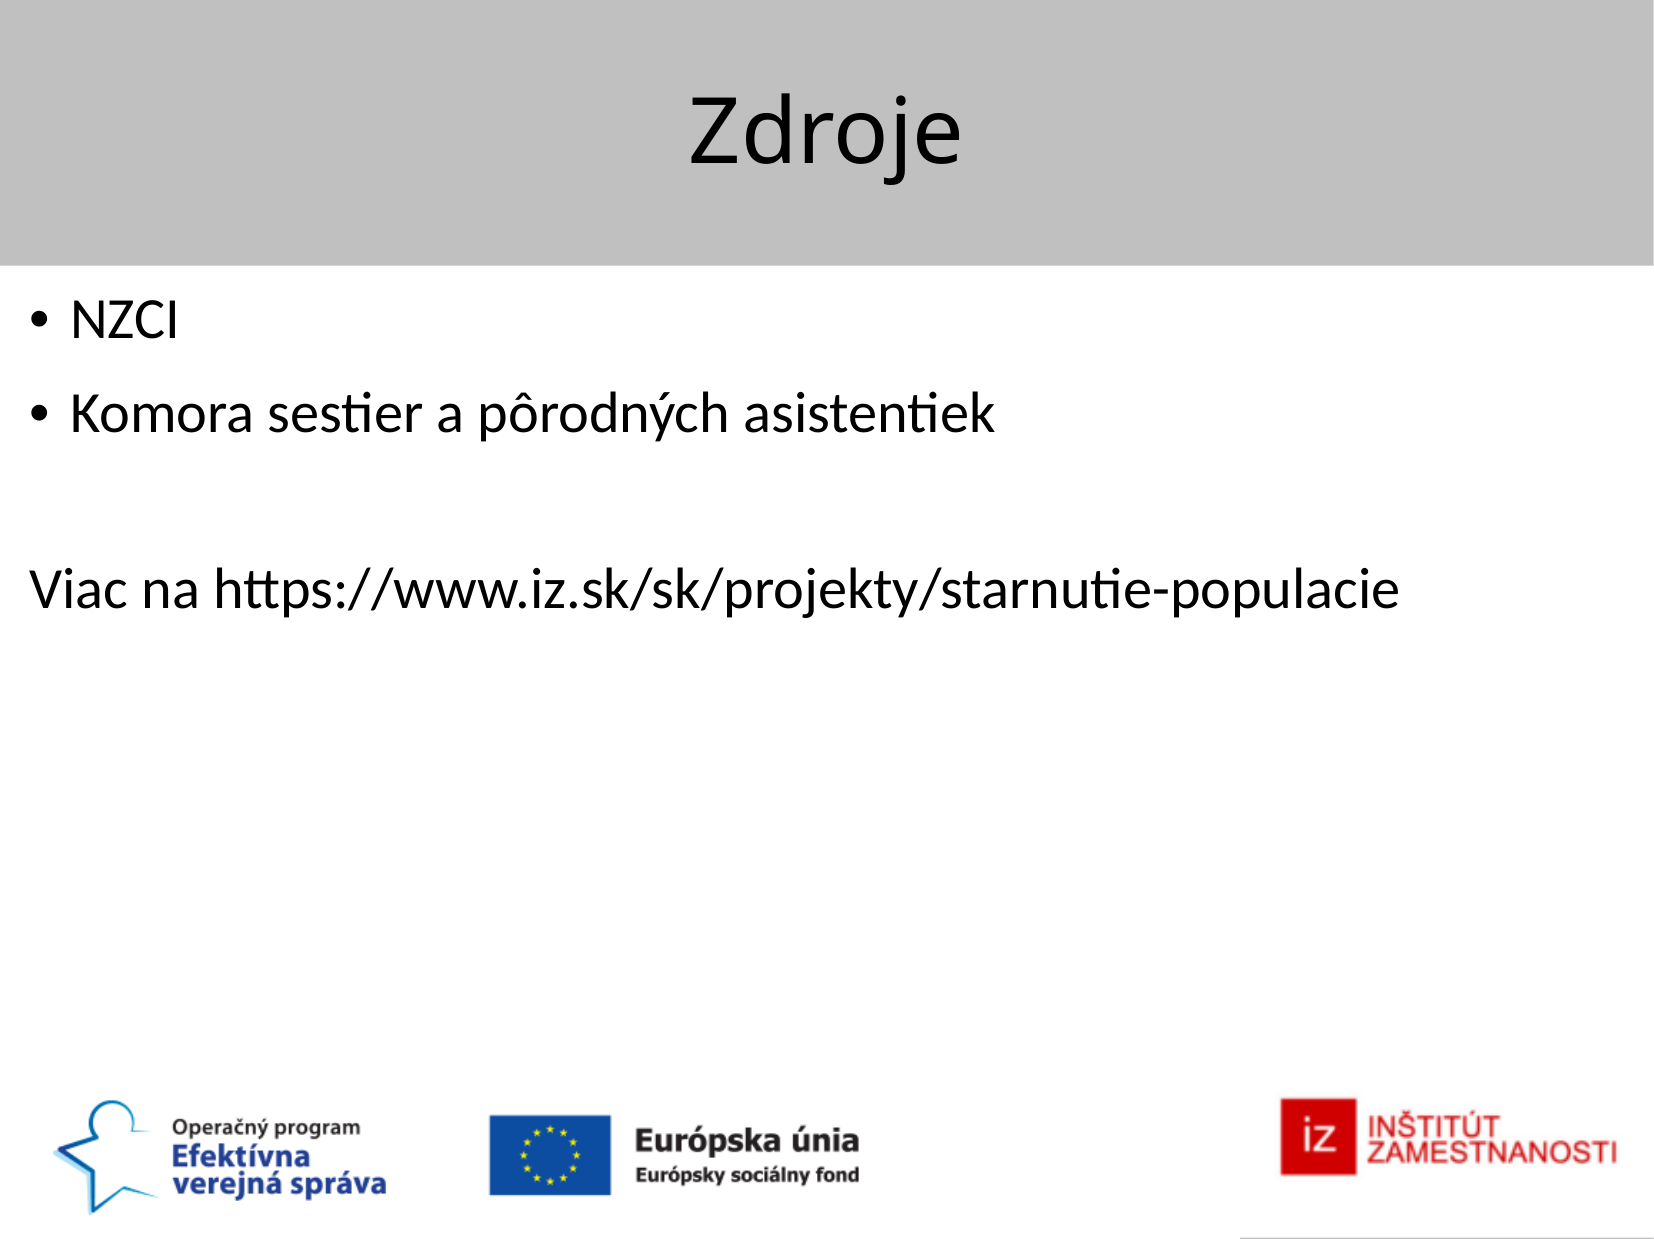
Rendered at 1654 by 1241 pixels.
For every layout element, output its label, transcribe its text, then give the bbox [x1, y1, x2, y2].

picture [1240, 1033, 1654, 1241]
list • NZCI • Komora sestier a pôrodných asistentiek Viac na https://www.iz.sk/sk/projekty/starnutie-populacie [29, 295, 1533, 1077]
picture [29, 1077, 886, 1241]
title Zdroje [88, 29, 1565, 237]
